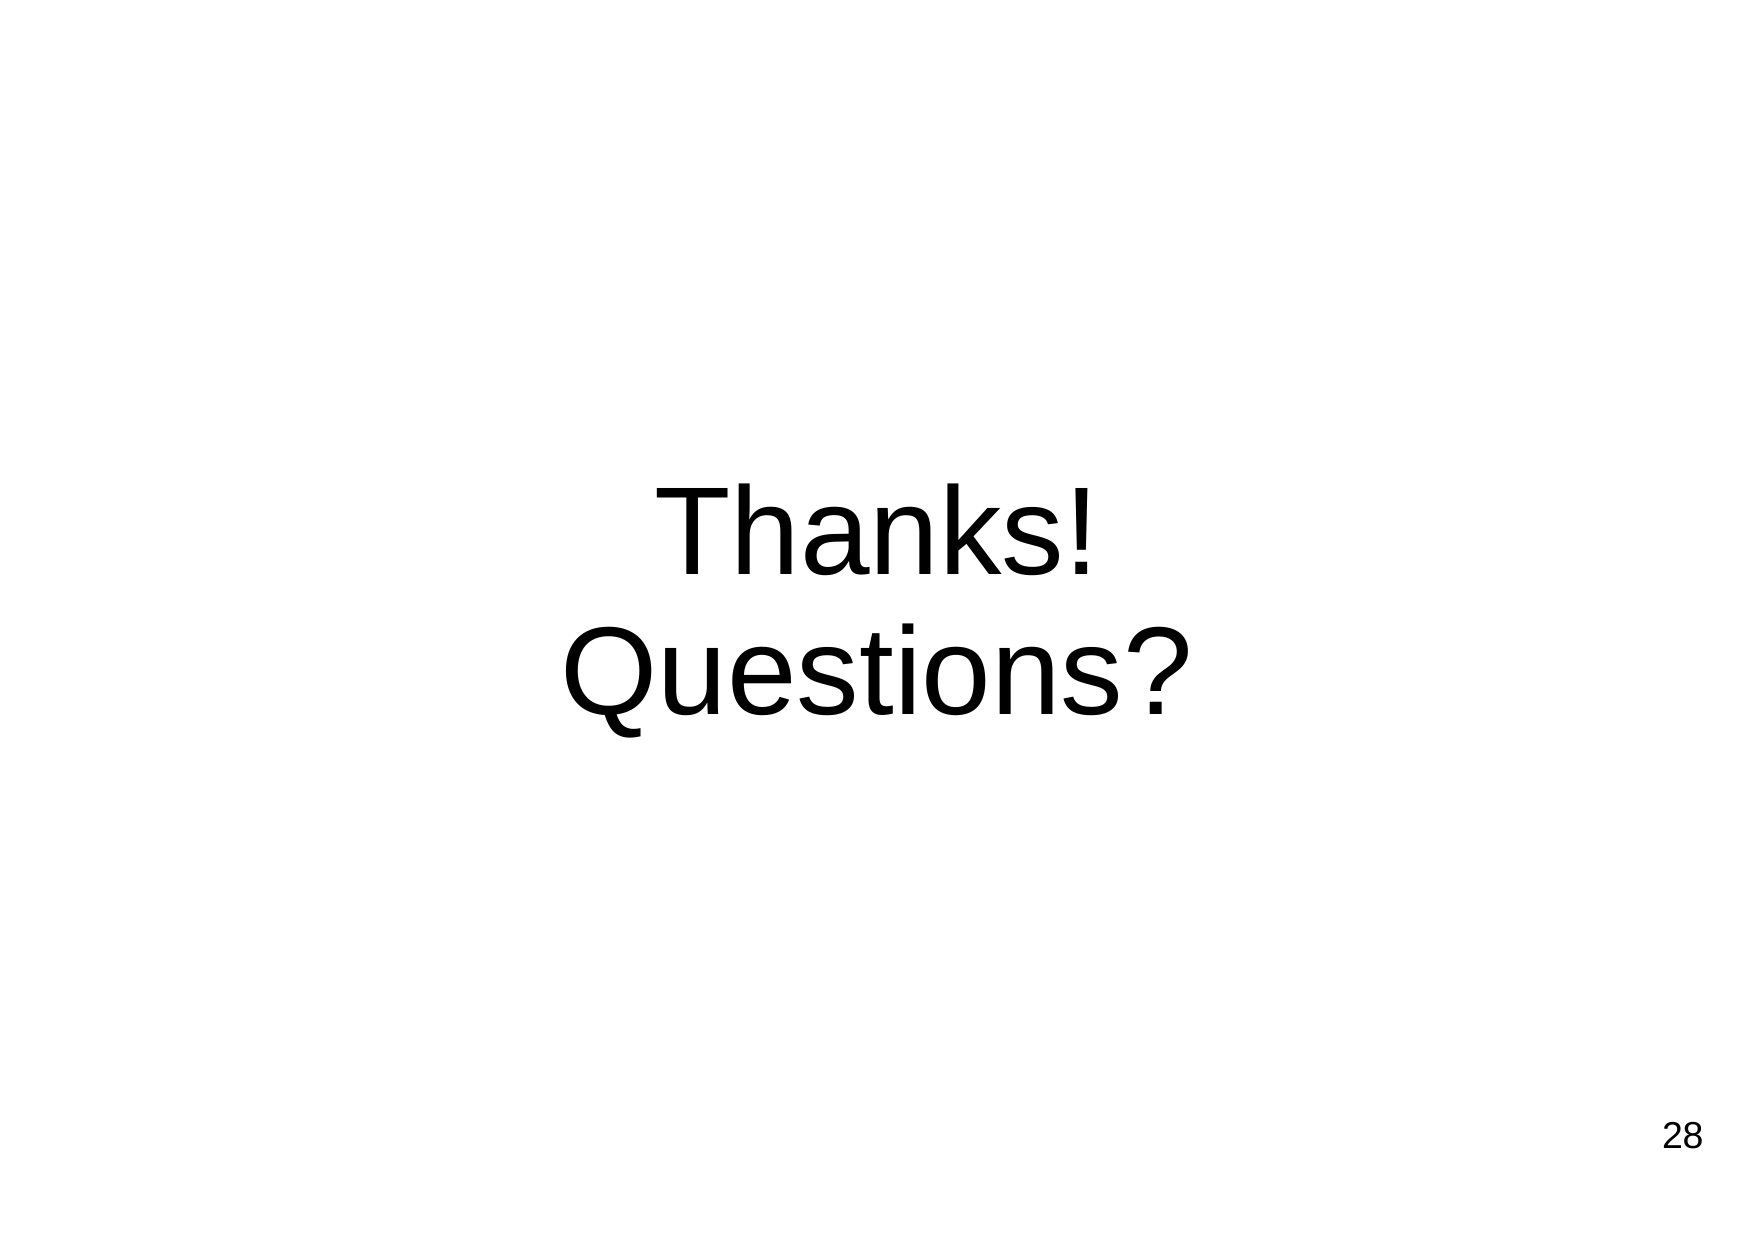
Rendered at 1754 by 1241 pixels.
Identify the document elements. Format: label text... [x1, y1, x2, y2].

text_box <number> [1447, 1106, 1719, 1201]
title Thanks! Questions? [87, 279, 1667, 923]
